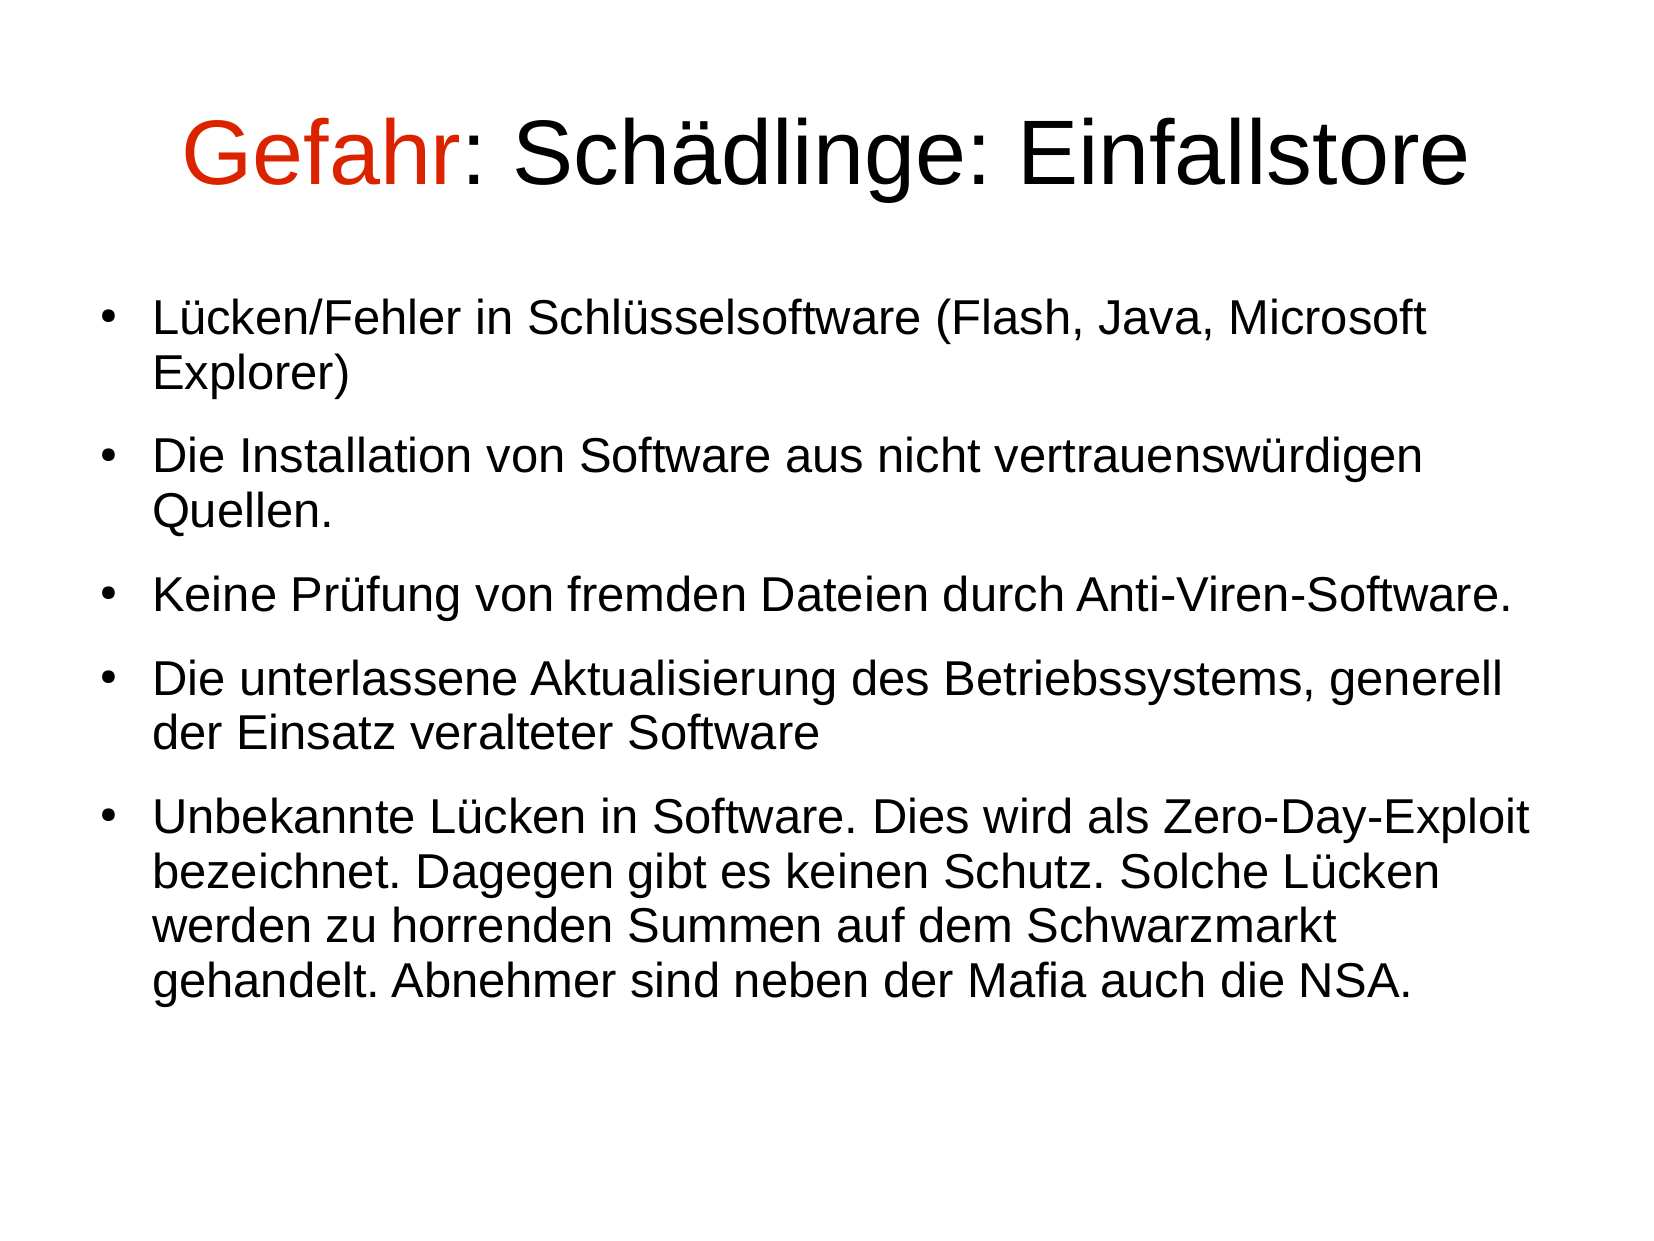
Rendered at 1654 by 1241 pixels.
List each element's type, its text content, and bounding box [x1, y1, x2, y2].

list Lücken/Fehler in Schlüsselsoftware (Flash, Java, Microsoft Explorer) Die Installation von Software aus nicht vertrauenswürdigen Quellen. Keine Prüfung von fremden Dateien durch Anti-Viren-Software. Die unterlassene Aktualisierung des Betriebssystems, generell der Einsatz veralteter Software Unbekannte Lücken in Software. Dies wird als Zero-Day-Exploit bezeichnet. Dagegen gibt es keinen Schutz. Solche Lücken werden zu horrenden Summen auf dem Schwarzmarkt gehandelt. Abnehmer sind neben der Mafia auch die NSA. [82, 290, 1571, 1010]
title Gefahr: Schädlinge: Einfallstore [82, 49, 1571, 257]
